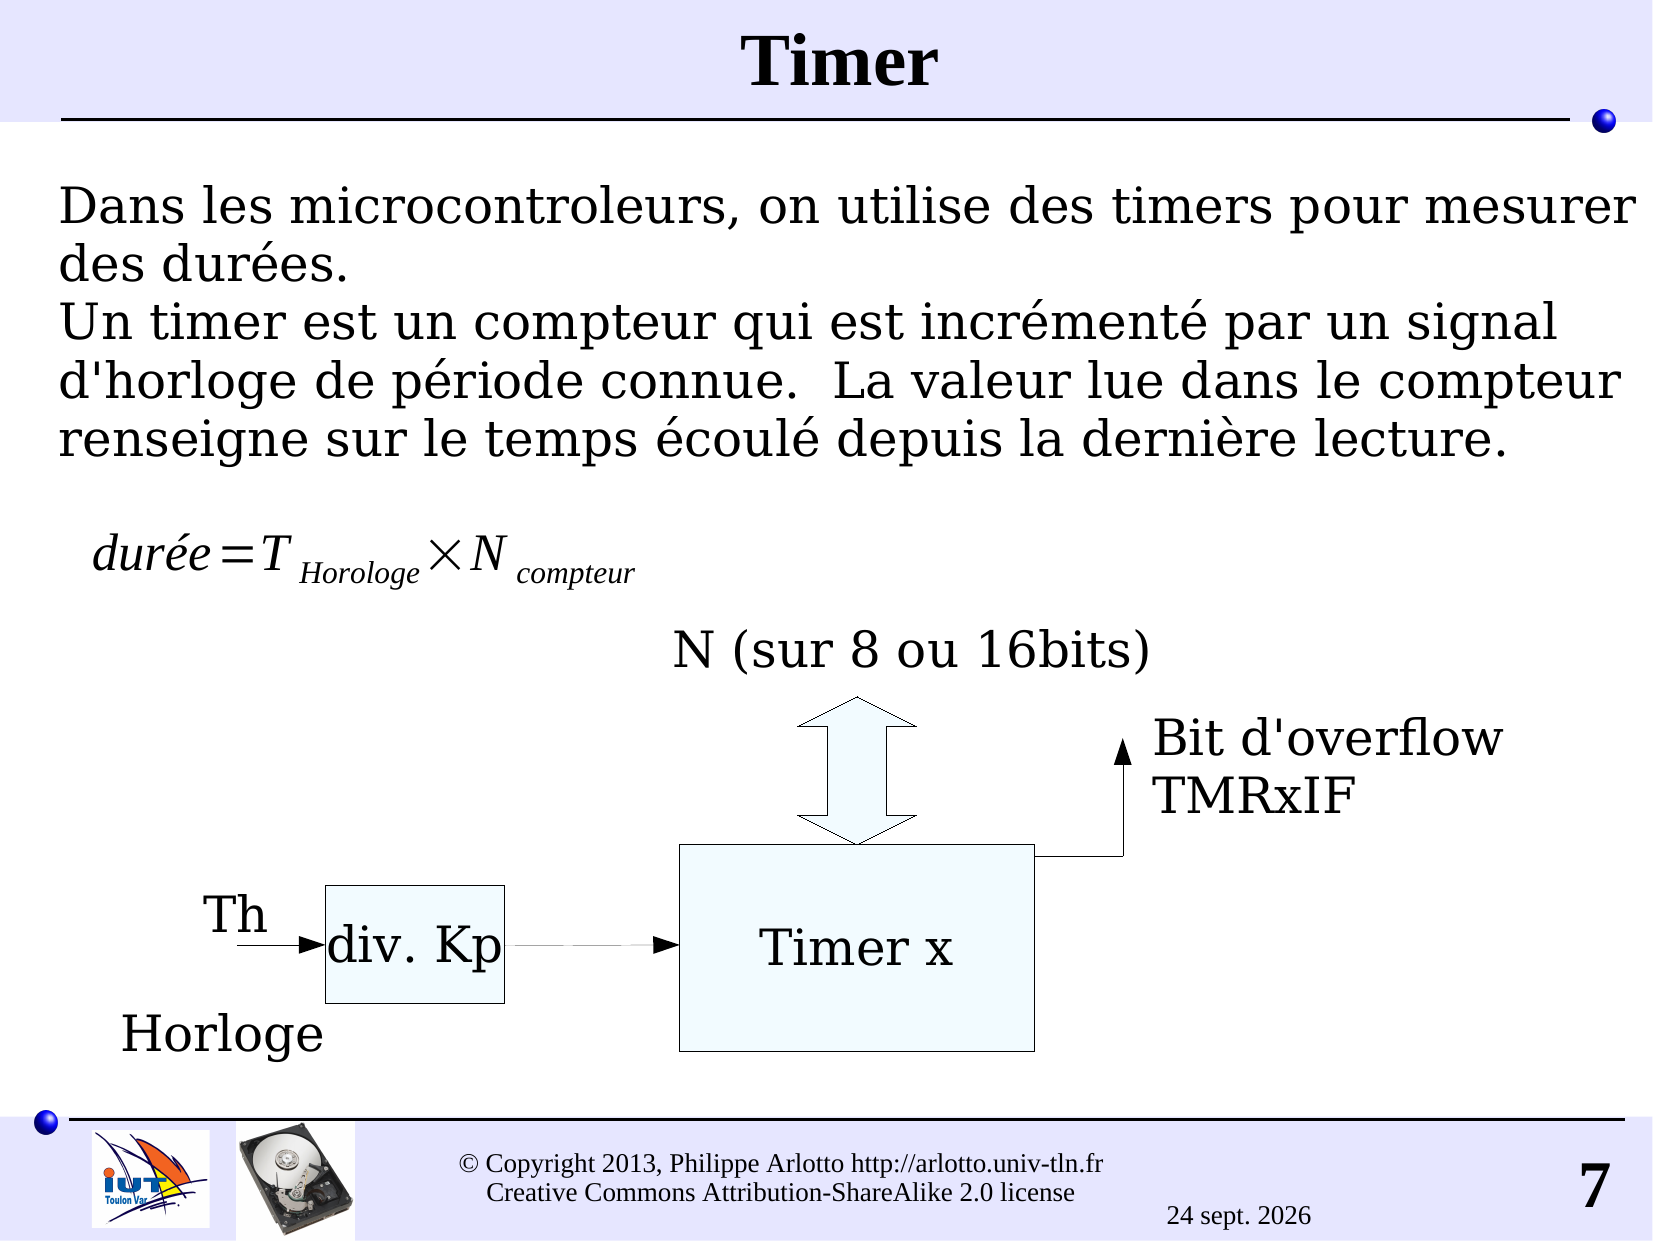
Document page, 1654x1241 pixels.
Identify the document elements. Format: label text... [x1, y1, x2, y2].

text_box Horloge [120, 1004, 326, 1063]
chart [78, 524, 650, 591]
text_box Bit d'overflow TMRxIF [1152, 708, 1506, 826]
picture [236, 1121, 355, 1241]
text_box Timer x [679, 844, 1035, 1052]
title Timer [95, 11, 1585, 110]
text_box N (sur 8 ou 16bits) [672, 620, 1153, 680]
text_box Dans les microcontroleurs, on utilise des timers pour mesurer des durées. Un timer est un compteur qui est incrémenté par un signal d'horloge de période connue. La valeur lue dans le compteur renseigne sur le temps écoulé depuis la dernière lecture. [59, 177, 1638, 585]
text_box Th [203, 885, 269, 945]
text_box [797, 696, 917, 845]
text_box div. Kp [325, 885, 505, 1004]
